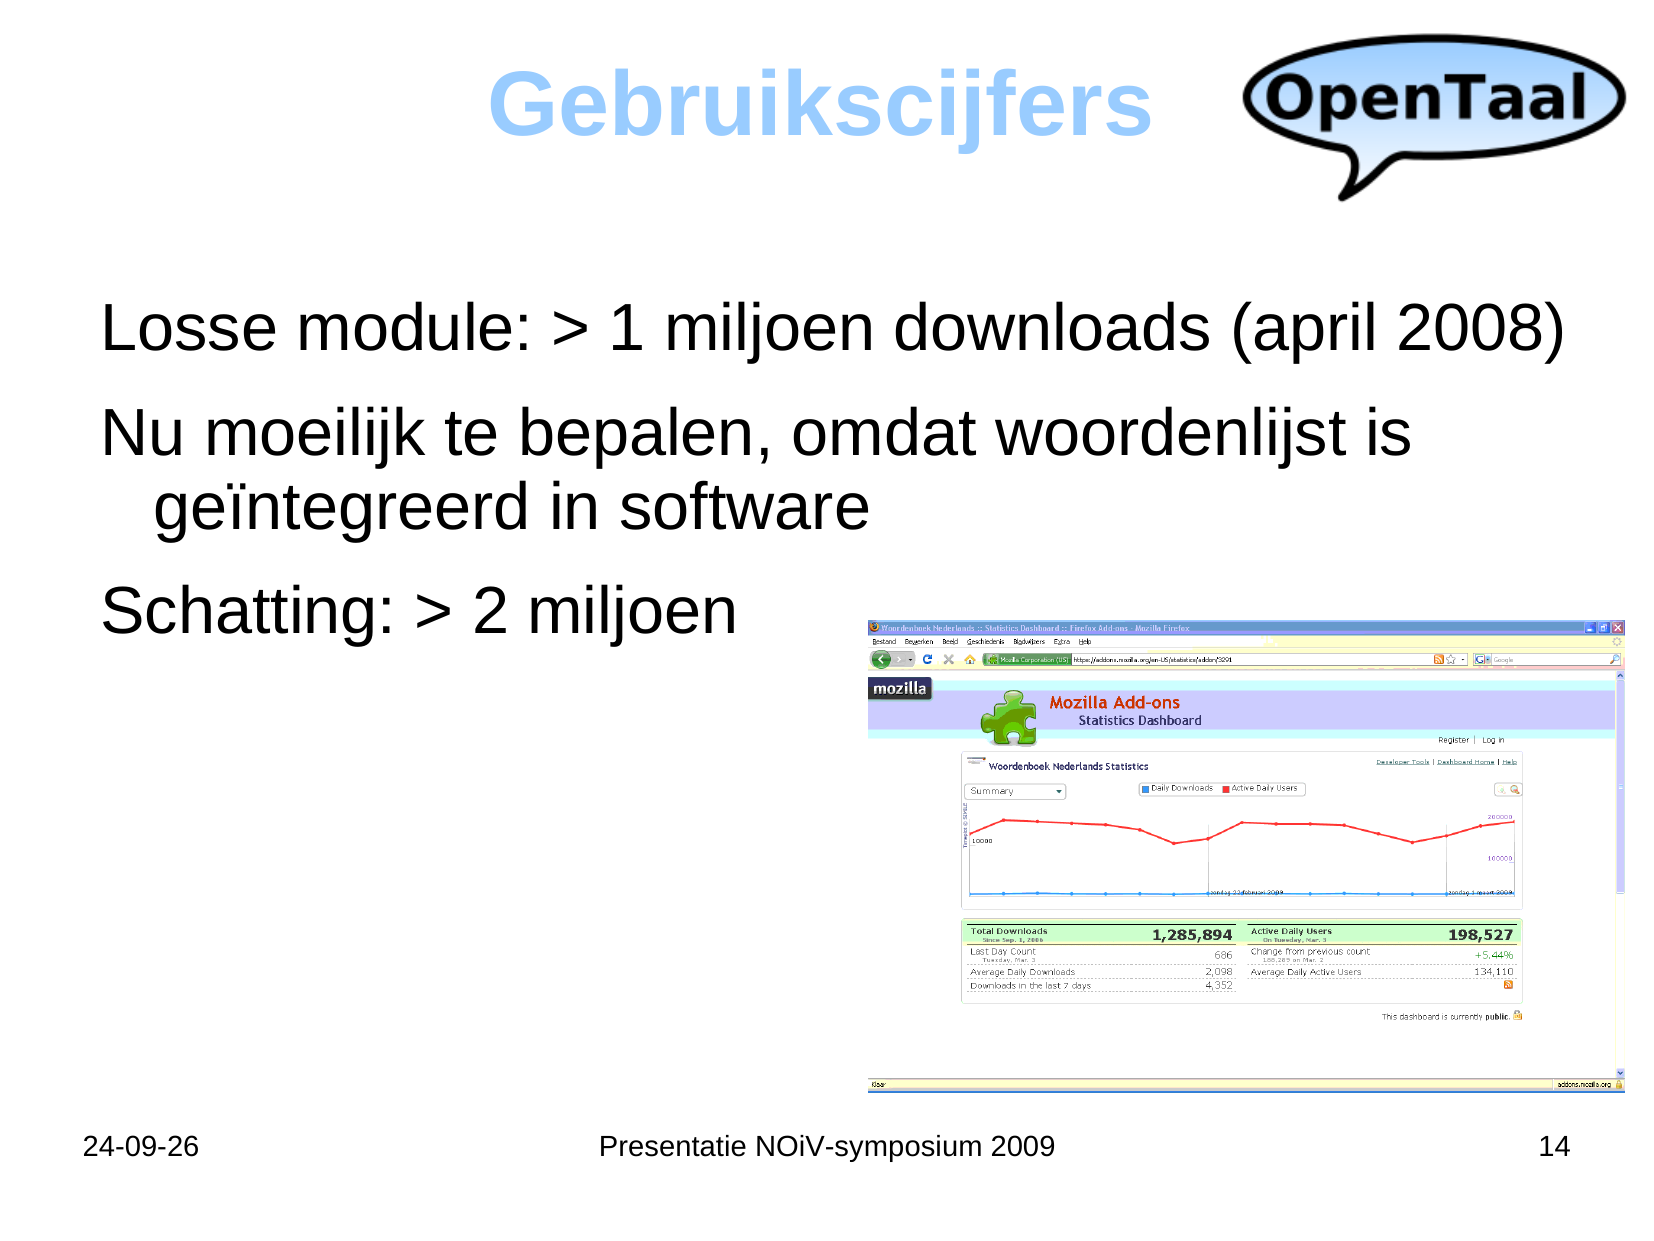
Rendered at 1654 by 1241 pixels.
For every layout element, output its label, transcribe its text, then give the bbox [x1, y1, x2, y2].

picture [868, 620, 1625, 1093]
picture [1240, 29, 1631, 206]
title Gebruikscijfers [76, 7, 1565, 200]
list Losse module: > 1 miljoen downloads (april 2008) Nu moeilijk te bepalen, omdat woordenlijst is geïntegreerd in software Schatting: > 2 miljoen [82, 290, 1571, 1094]
